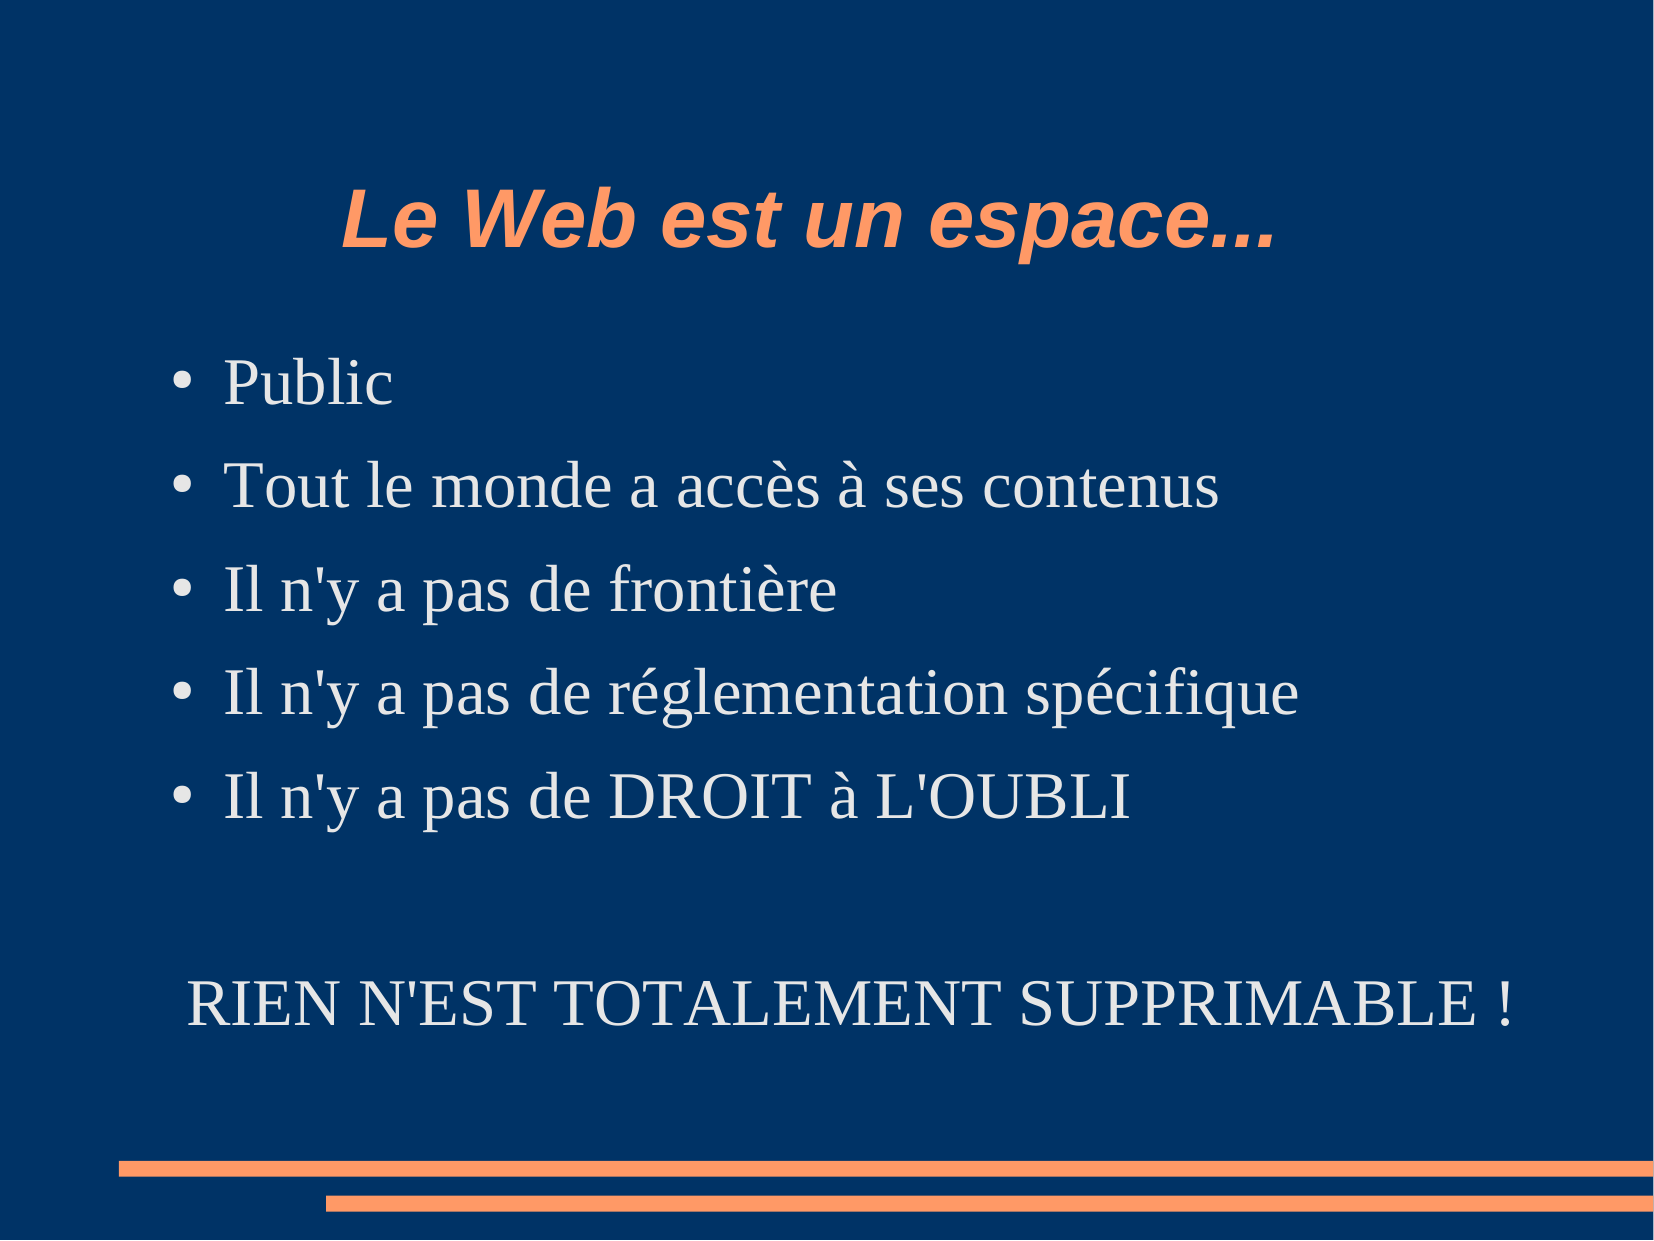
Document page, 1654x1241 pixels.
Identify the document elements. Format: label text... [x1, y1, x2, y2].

title Le Web est un espace... [88, 114, 1534, 322]
list Public Tout le monde a accès à ses contenus Il n'y a pas de frontière Il n'y a pas de réglementation spécifique Il n'y a pas de DROIT à L'OUBLI RIEN N'EST TOTALEMENT SUPPRIMABLE ! [152, 344, 1534, 1127]
